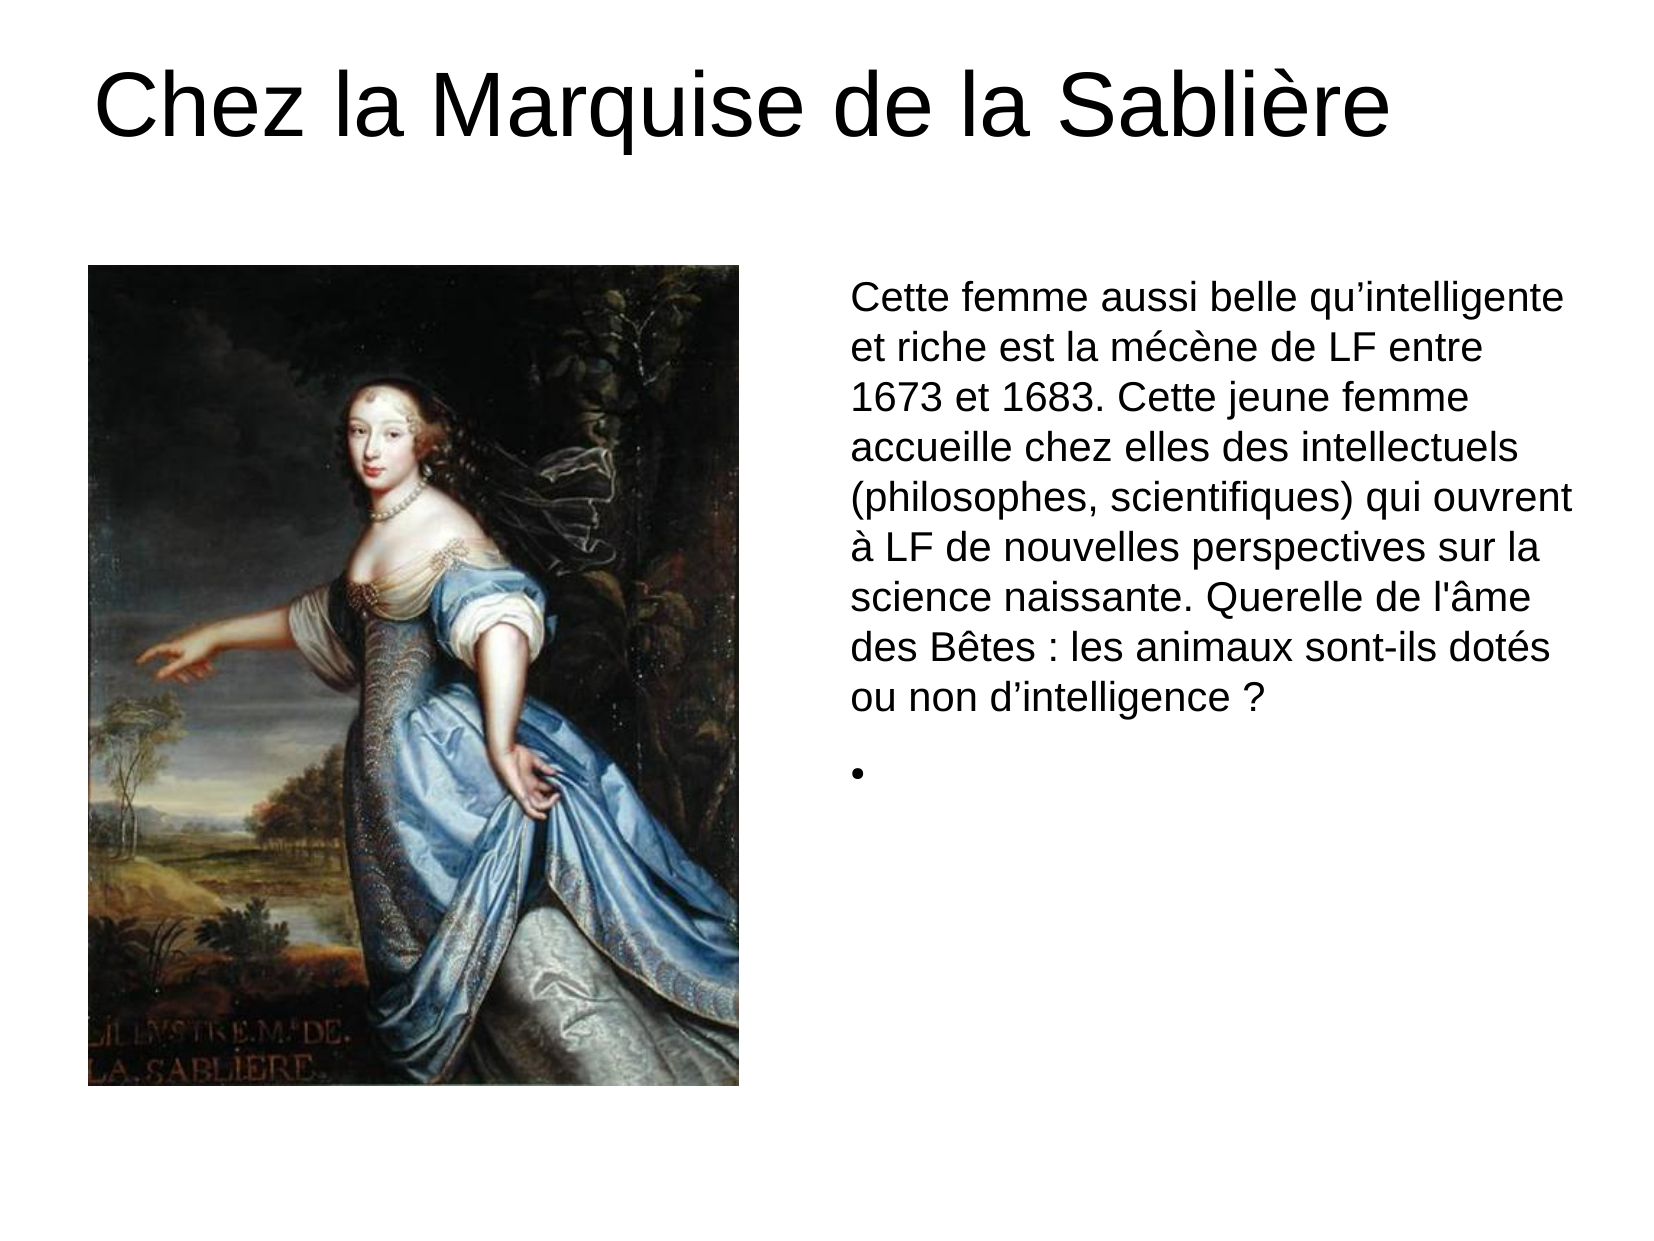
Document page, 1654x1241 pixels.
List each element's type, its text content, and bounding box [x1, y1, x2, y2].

picture [88, 265, 739, 1087]
title Chez la Marquise de la Sablière [0, 3, 1489, 196]
list Cette femme aussi belle qu’intelligente et riche est la mécène de LF entre 1673 et 1683. Cette jeune femme accueille chez elles des intellectuels (philosophes, scientifiques) qui ouvrent à LF de nouvelles perspectives sur la science naissante. Querelle de l'âme des Bêtes : les animaux sont-ils dotés ou non d’intelligence ? [850, 270, 1577, 1182]
